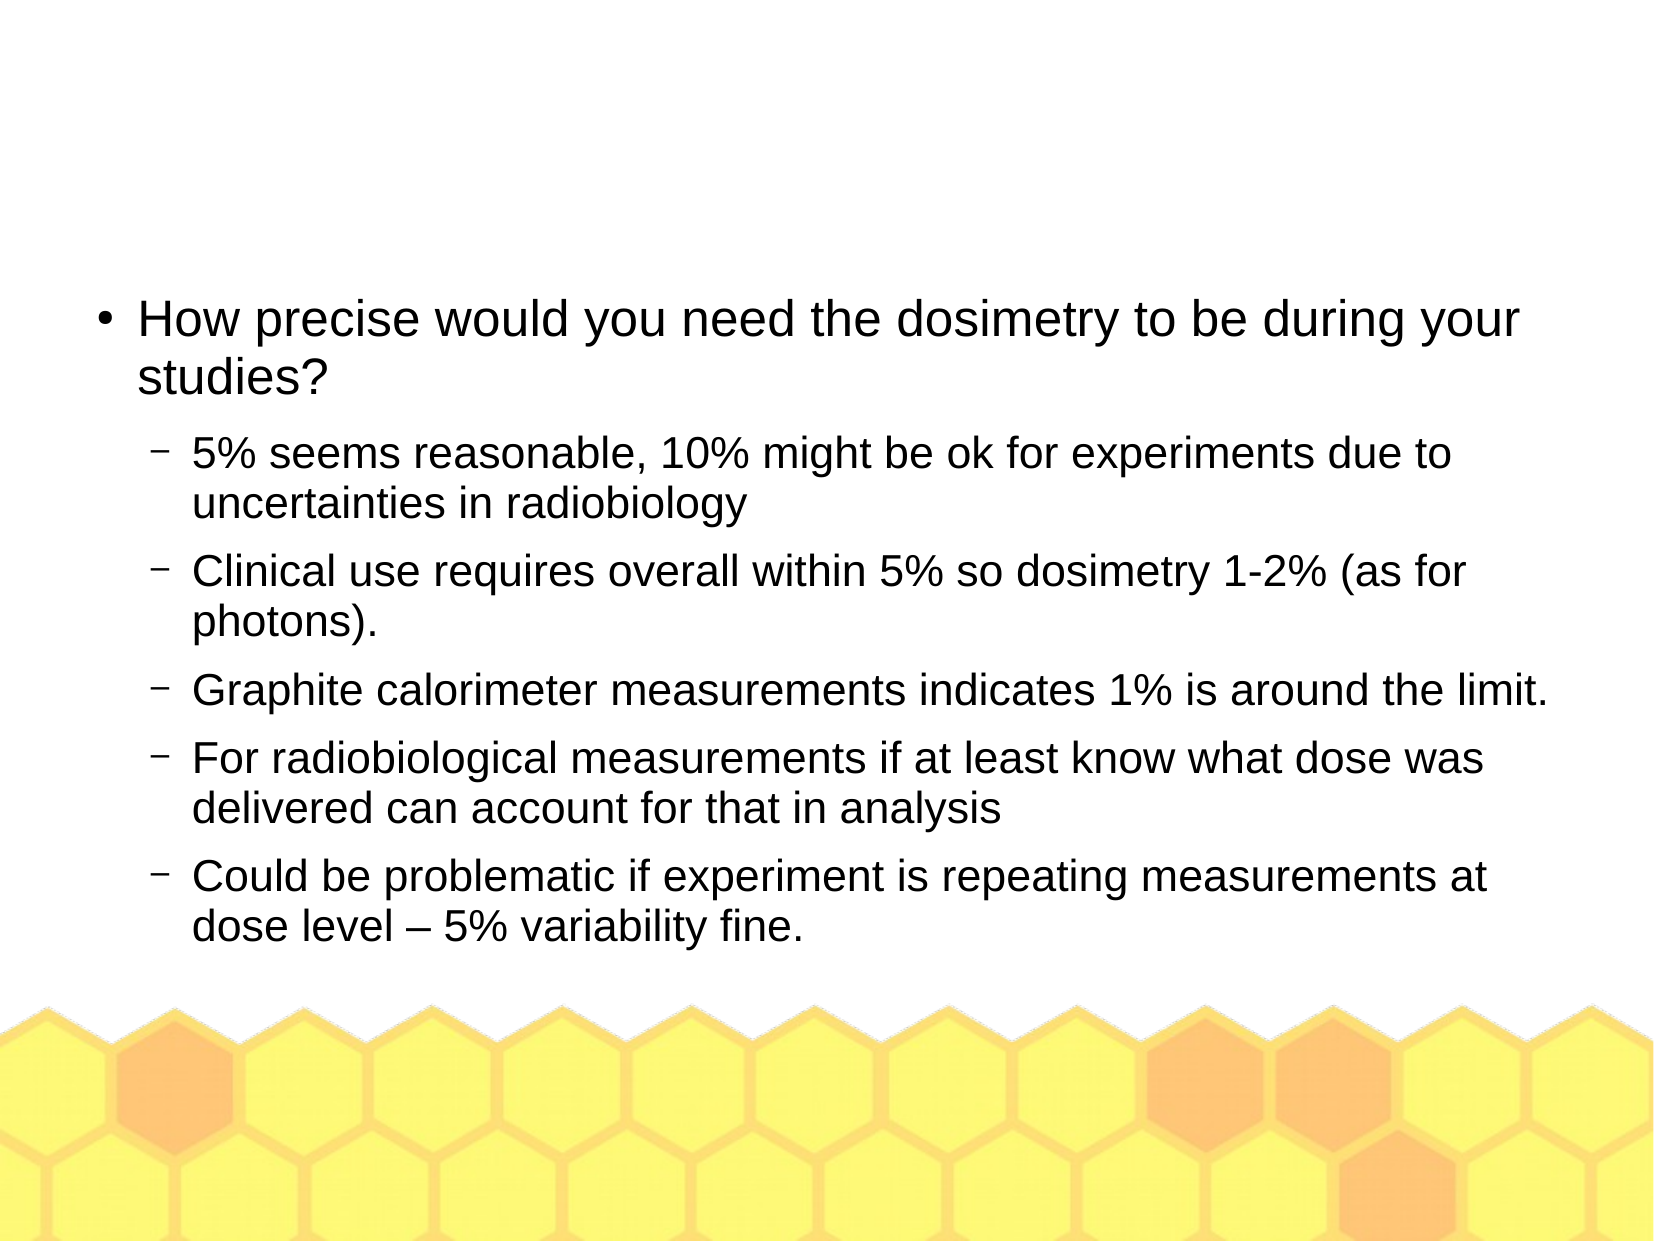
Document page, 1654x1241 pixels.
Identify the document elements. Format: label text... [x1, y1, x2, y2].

list How precise would you need the dosimetry to be during your studies? 5% seems reasonable, 10% might be ok for experiments due to uncertainties in radiobiology Clinical use requires overall within 5% so dosimetry 1-2% (as for photons). Graphite calorimeter measurements indicates 1% is around the limit. For radiobiological measurements if at least know what dose was delivered can account for that in analysis Could be problematic if experiment is repeating measurements at dose level – 5% variability fine. [82, 290, 1571, 1010]
picture [0, 1001, 1654, 1241]
